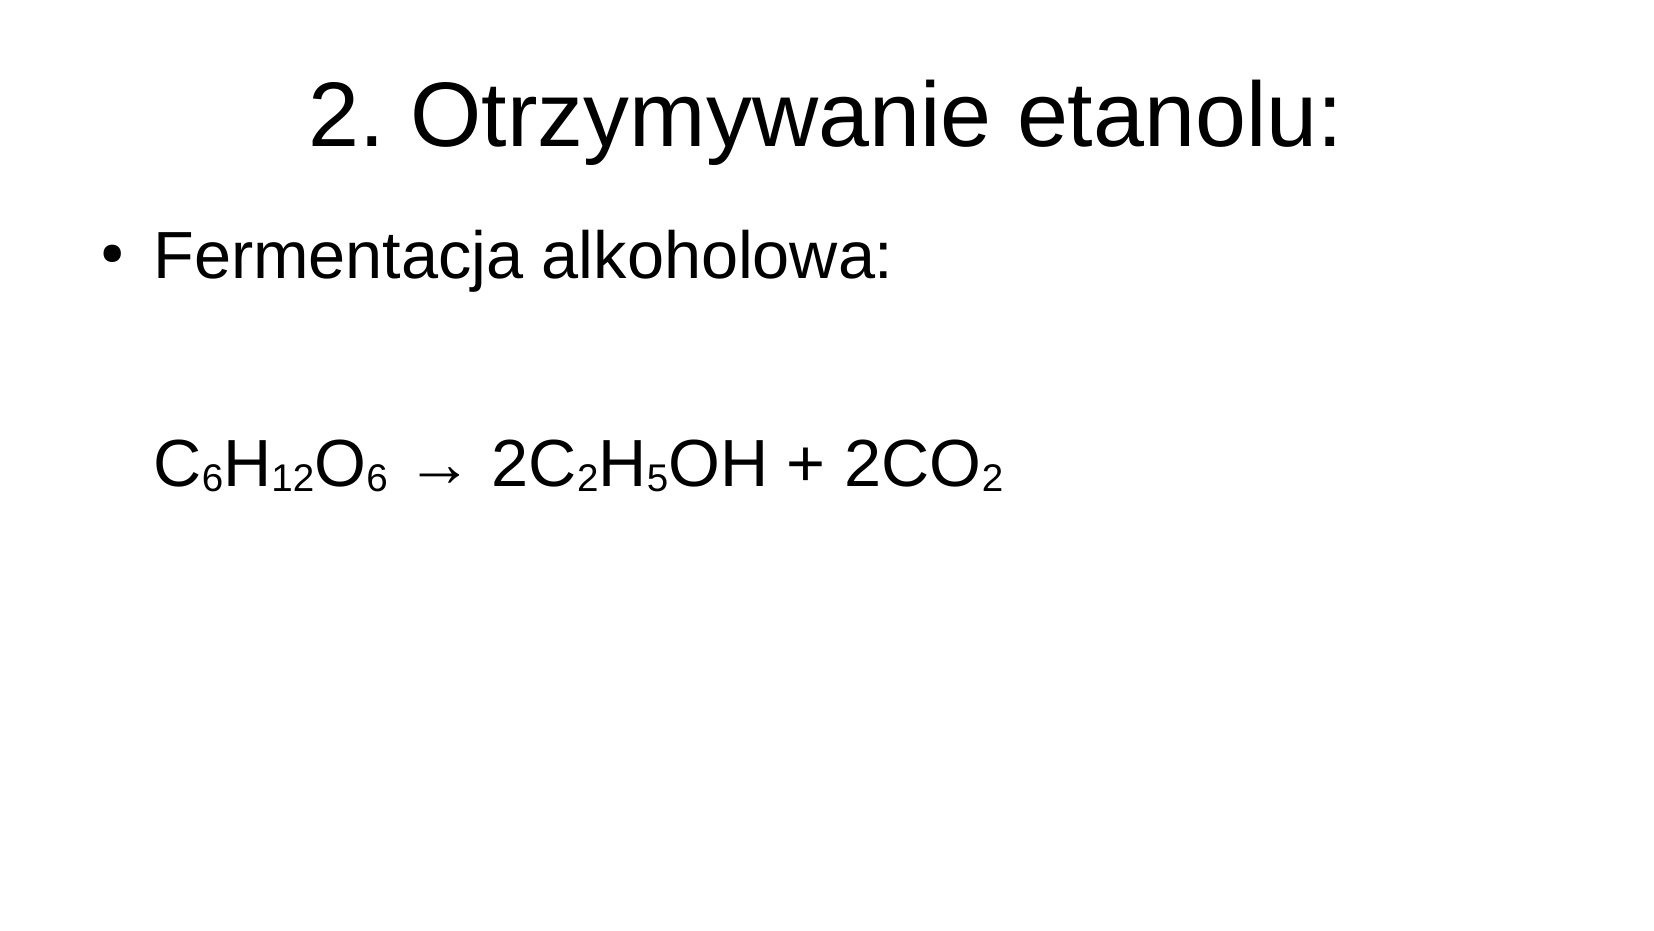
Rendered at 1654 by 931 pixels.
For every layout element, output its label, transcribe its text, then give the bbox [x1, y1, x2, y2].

title 2. Otrzymywanie etanolu: [82, 37, 1571, 193]
list Fermentacja alkoholowa: C6H12O6 → 2C2H5OH + 2CO2 [82, 217, 1571, 758]
